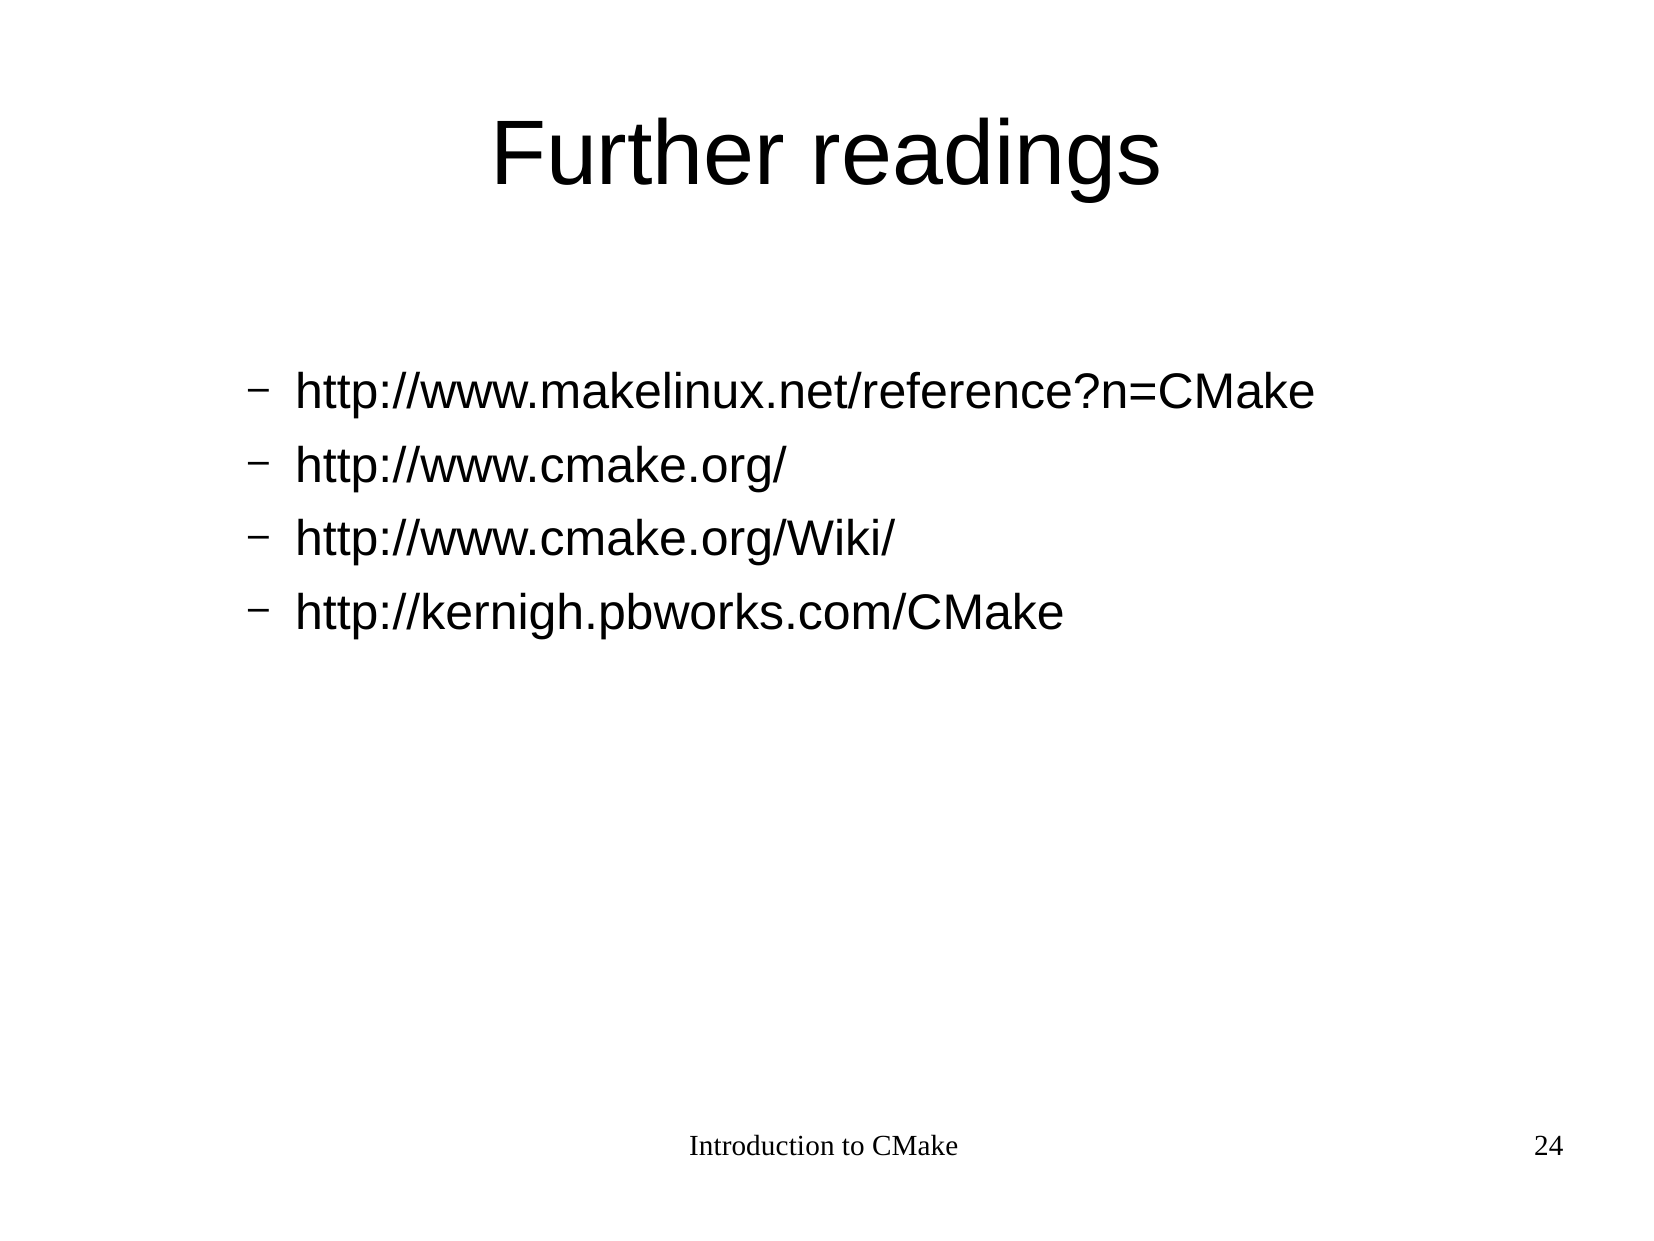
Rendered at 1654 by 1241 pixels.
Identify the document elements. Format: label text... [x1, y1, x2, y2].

list http://www.makelinux.net/reference?n=CMake http://www.cmake.org/ http://www.cmake.org/Wiki/ http://kernigh.pbworks.com/CMake [82, 290, 1571, 1109]
title Further readings [82, 56, 1571, 250]
